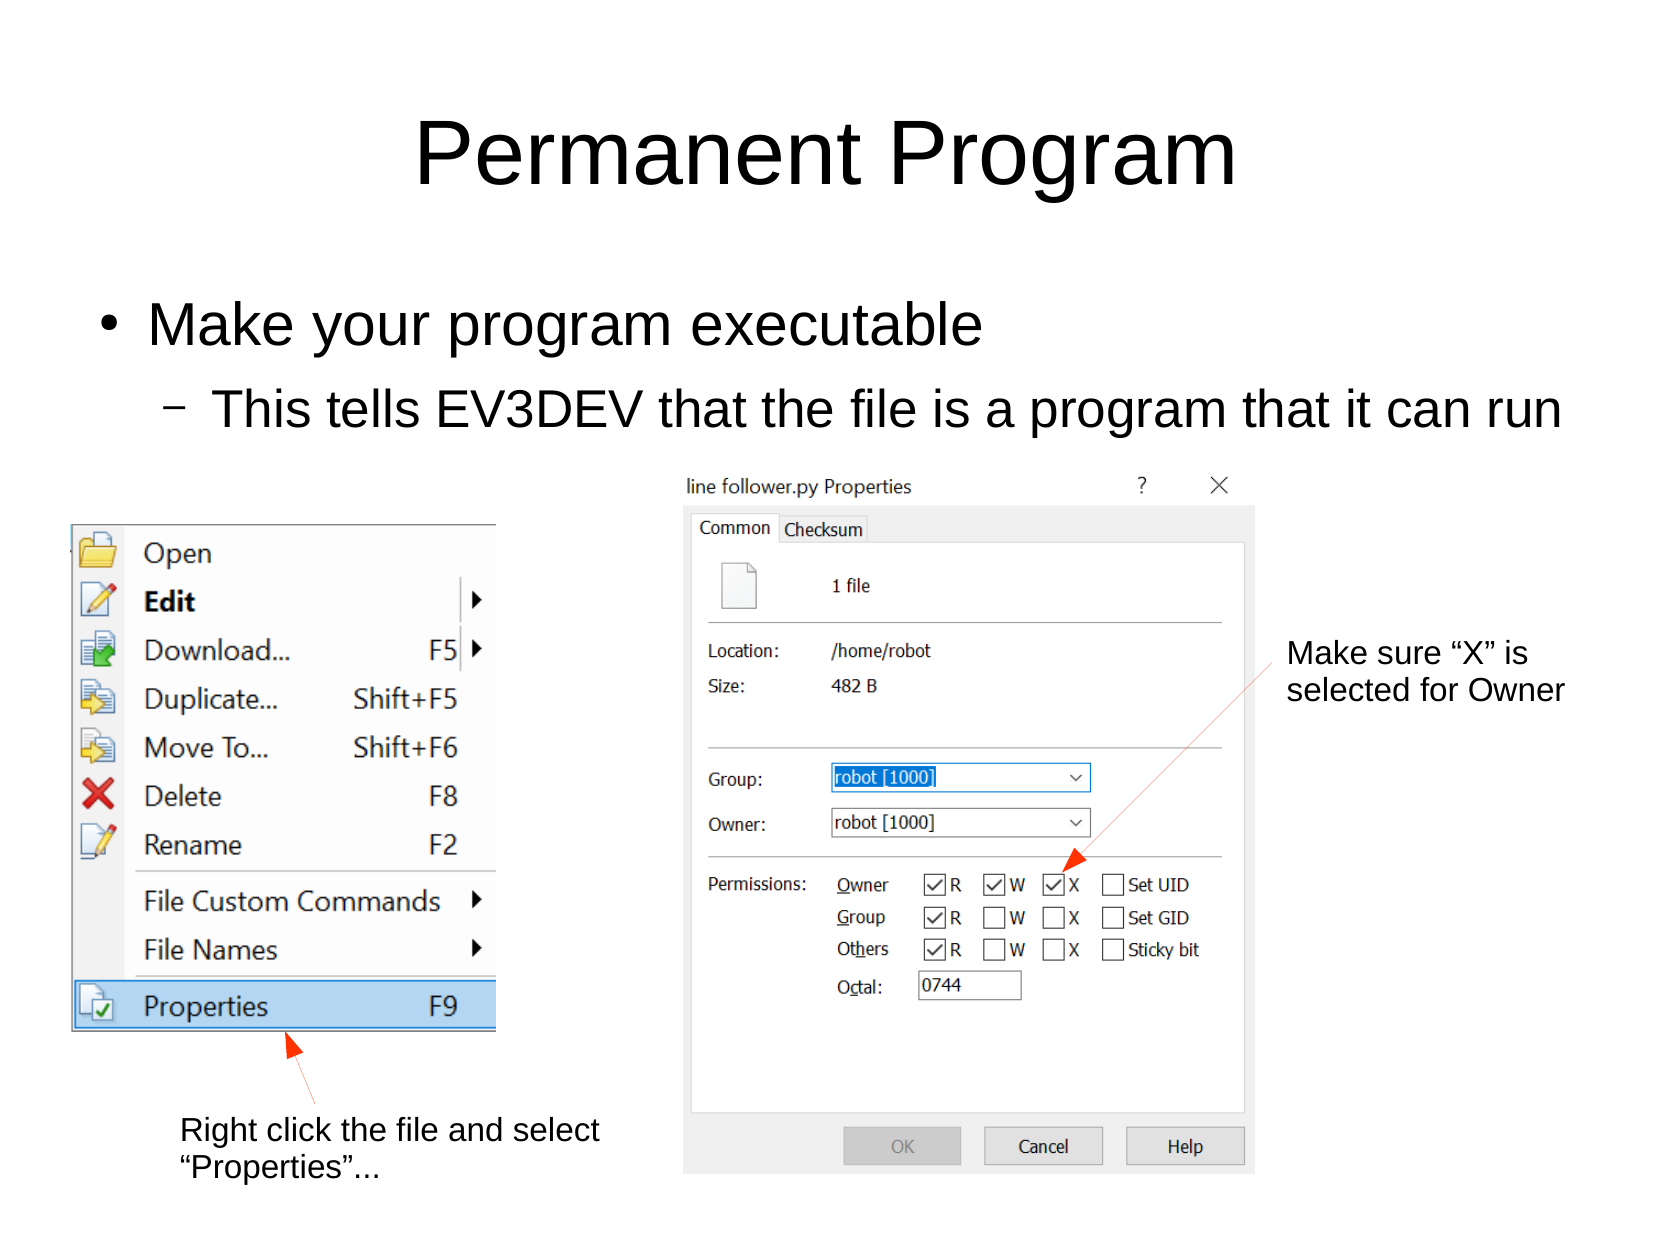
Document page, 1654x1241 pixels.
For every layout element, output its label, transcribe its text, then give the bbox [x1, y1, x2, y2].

text_box Right click the file and select “Properties”... [165, 1104, 676, 1201]
picture [70, 524, 496, 1032]
text_box Make sure “X” is selected for Owner [1271, 626, 1617, 753]
title Permanent Program [82, 49, 1571, 257]
list Make your program executable This tells EV3DEV that the file is a program that it can run [82, 290, 1571, 481]
picture [683, 467, 1255, 1174]
